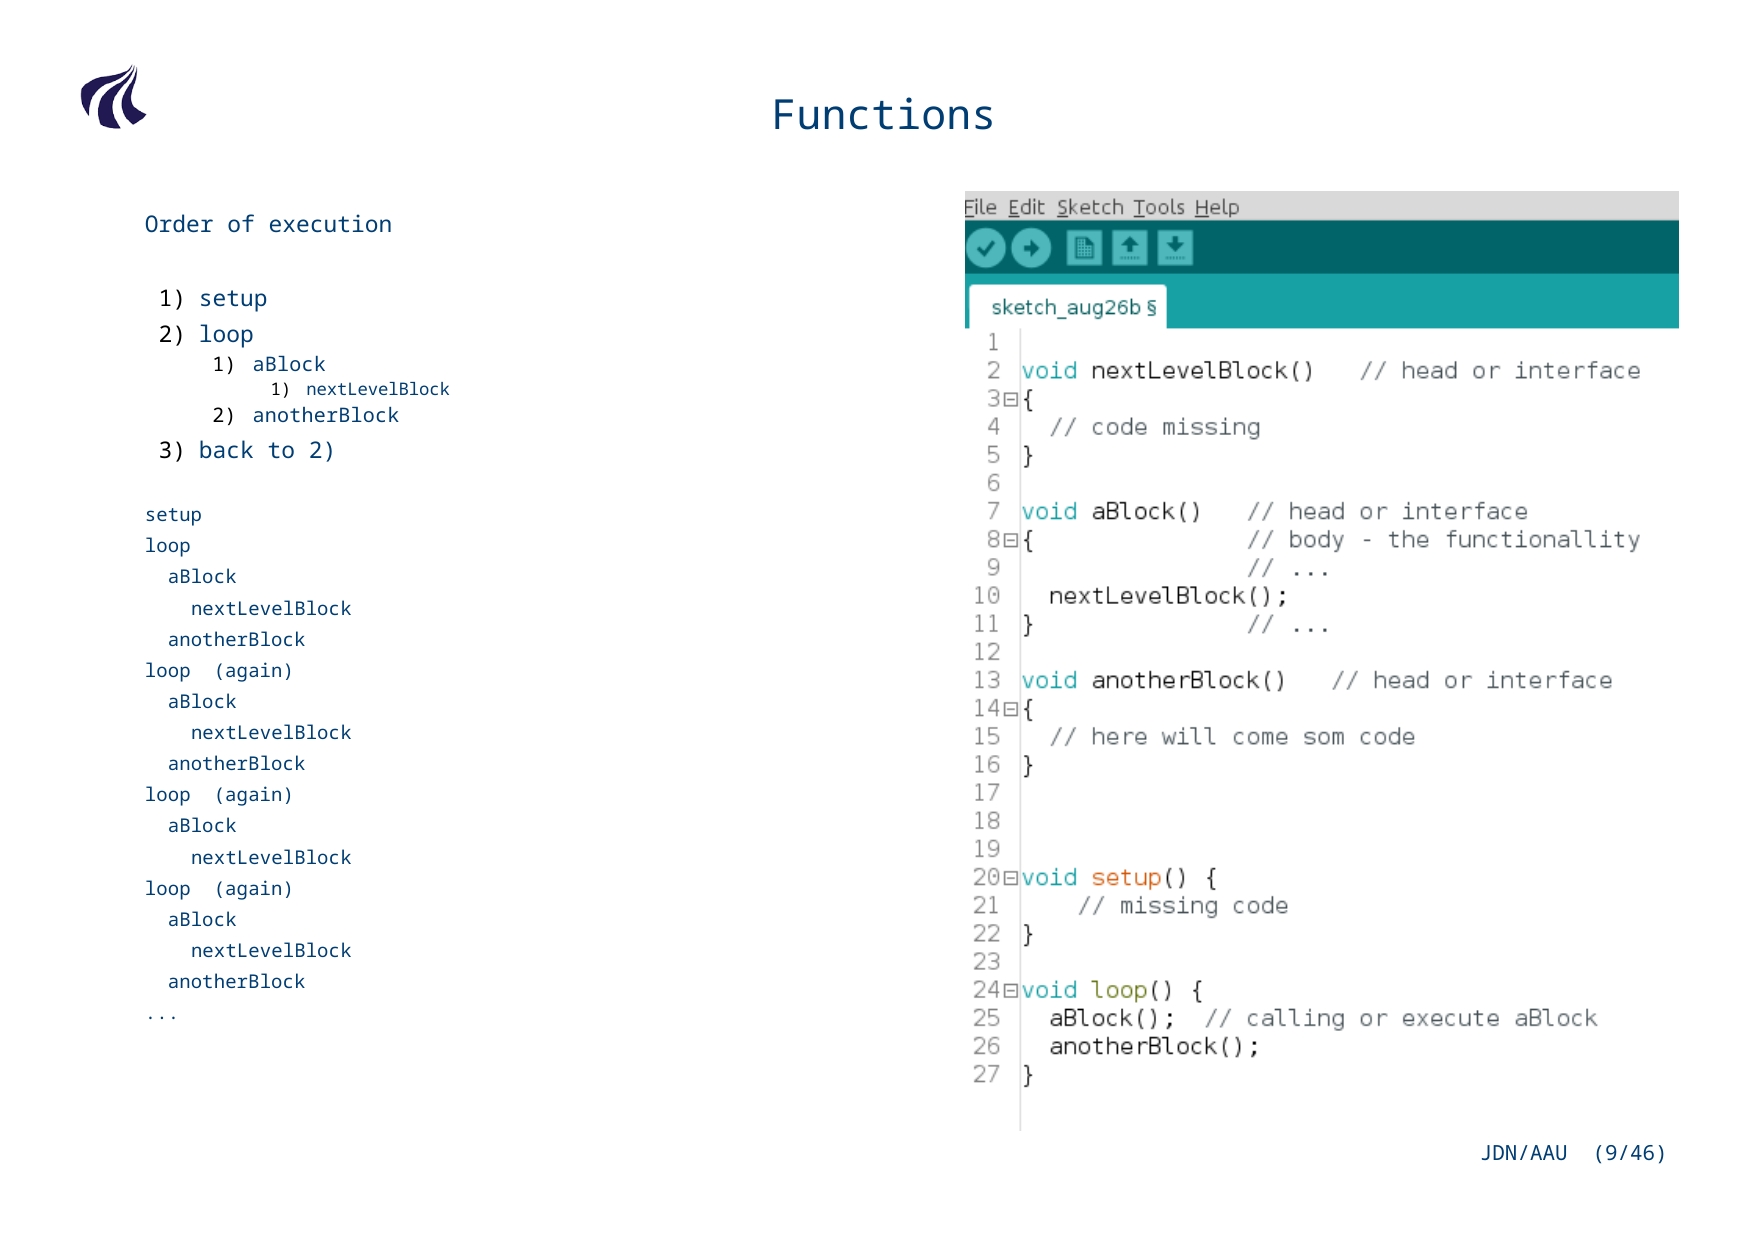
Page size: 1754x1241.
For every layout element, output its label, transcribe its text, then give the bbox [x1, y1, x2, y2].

list Order of execution setup loop aBlock nextLevelBlock anotherBlock back to 2) setup loop aBlock nextLevelBlock anotherBlock loop (again) aBlock nextLevelBlock anotherBlock loop (again) aBlock nextLevelBlock loop (again) aBlock nextLevelBlock anotherBlock ... [144, 208, 965, 1064]
picture [965, 191, 1679, 1131]
picture [76, 60, 151, 131]
title Functions [148, 72, 1621, 155]
